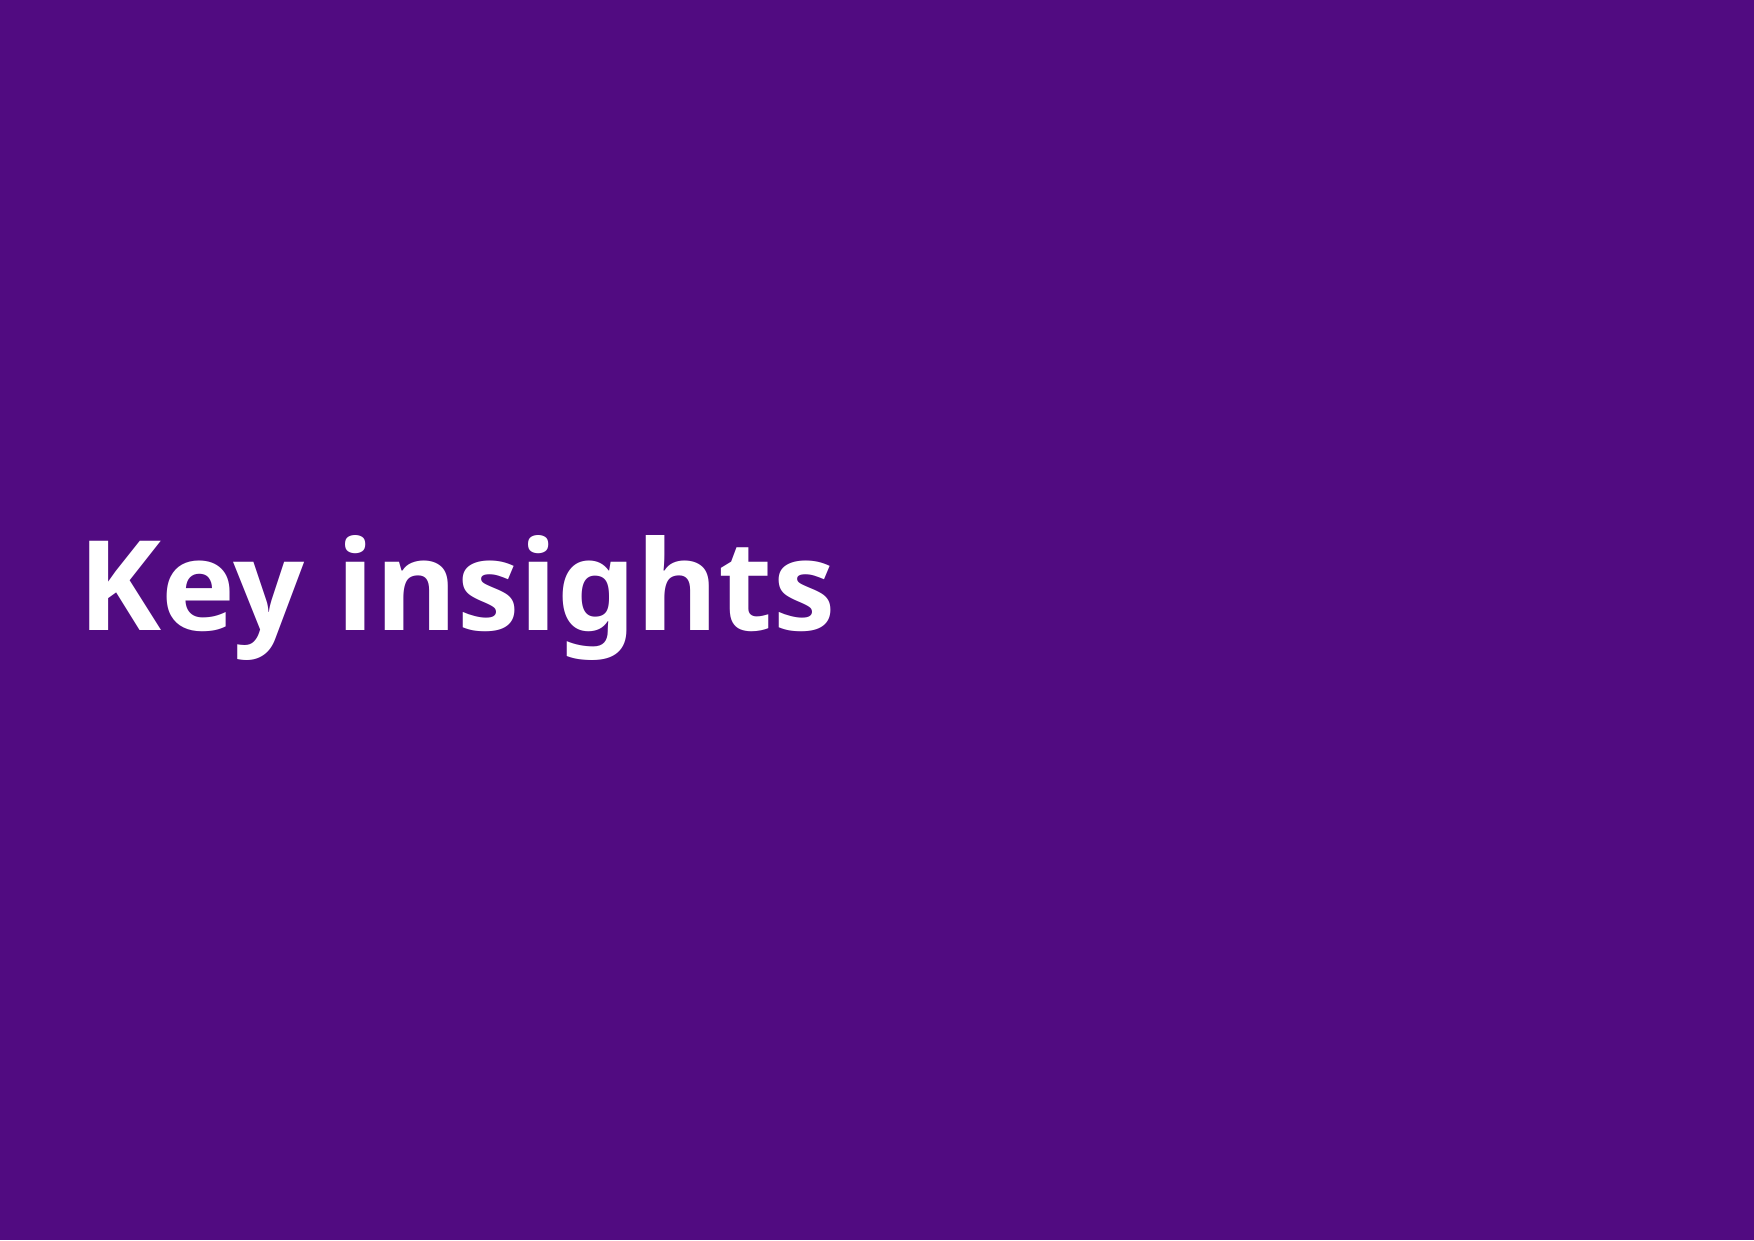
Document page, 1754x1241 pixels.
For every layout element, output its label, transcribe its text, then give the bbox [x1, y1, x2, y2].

title Key insights [59, 179, 1695, 675]
